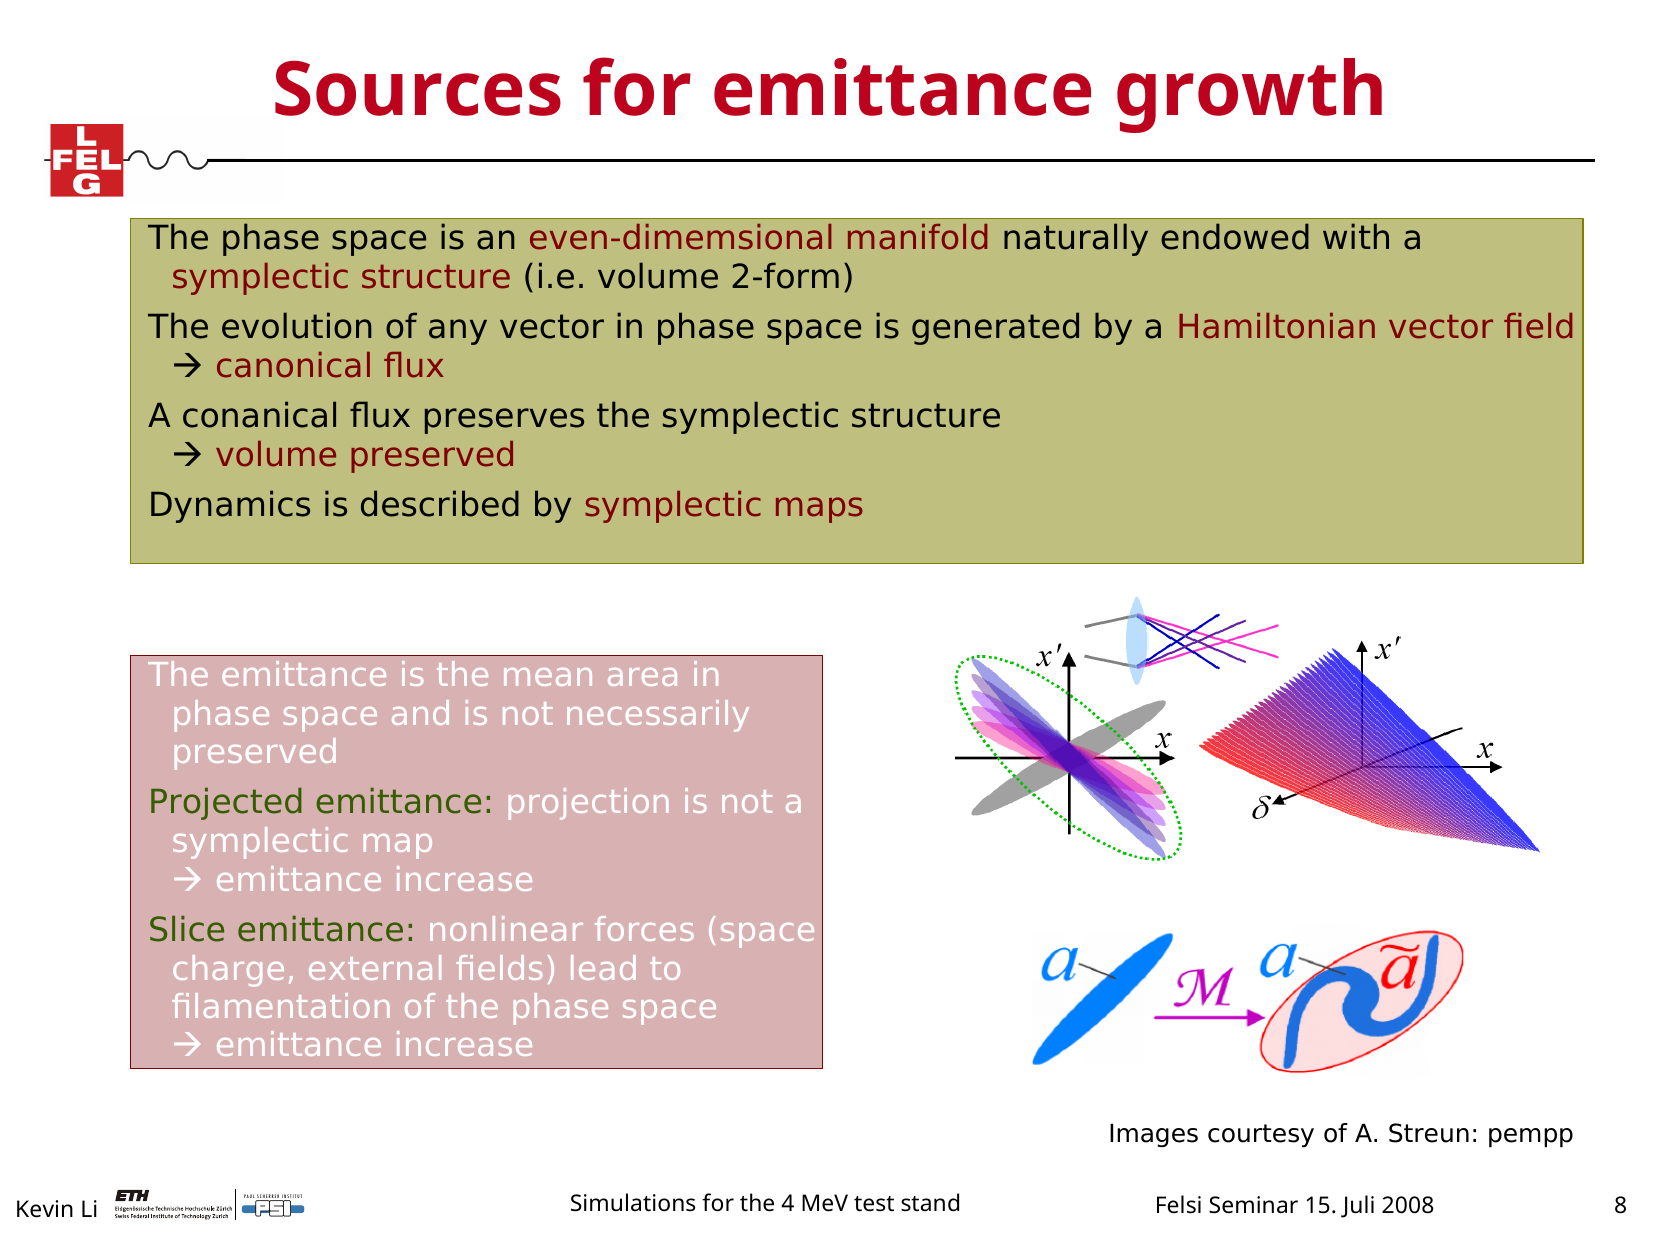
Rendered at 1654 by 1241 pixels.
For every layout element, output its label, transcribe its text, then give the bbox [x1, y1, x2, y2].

picture [238, 1189, 308, 1220]
picture [1010, 898, 1483, 1094]
text_box The emittance is the mean area in phase space and is not necessarily preserved Projected emittance: projection is not a symplectic map  emittance increase Slice emittance: nonlinear forces (space charge, external fields) lead to filamentation of the phase space  emittance increase [130, 655, 823, 1069]
title Sources for emittance growth [124, 17, 1537, 156]
text_box The phase space is an even-dimemsional manifold naturally endowed with a symplectic structure (i.e. volume 2-form) The evolution of any vector in phase space is generated by a Hamiltonian vector field  canonical flux A conanical flux preserves the symplectic structure  volume preserved Dynamics is described by symplectic maps [130, 218, 1583, 564]
picture [874, 588, 1583, 873]
text_box Images courtesy of A. Streun: pempp [1108, 1119, 1583, 1149]
picture [42, 118, 283, 202]
